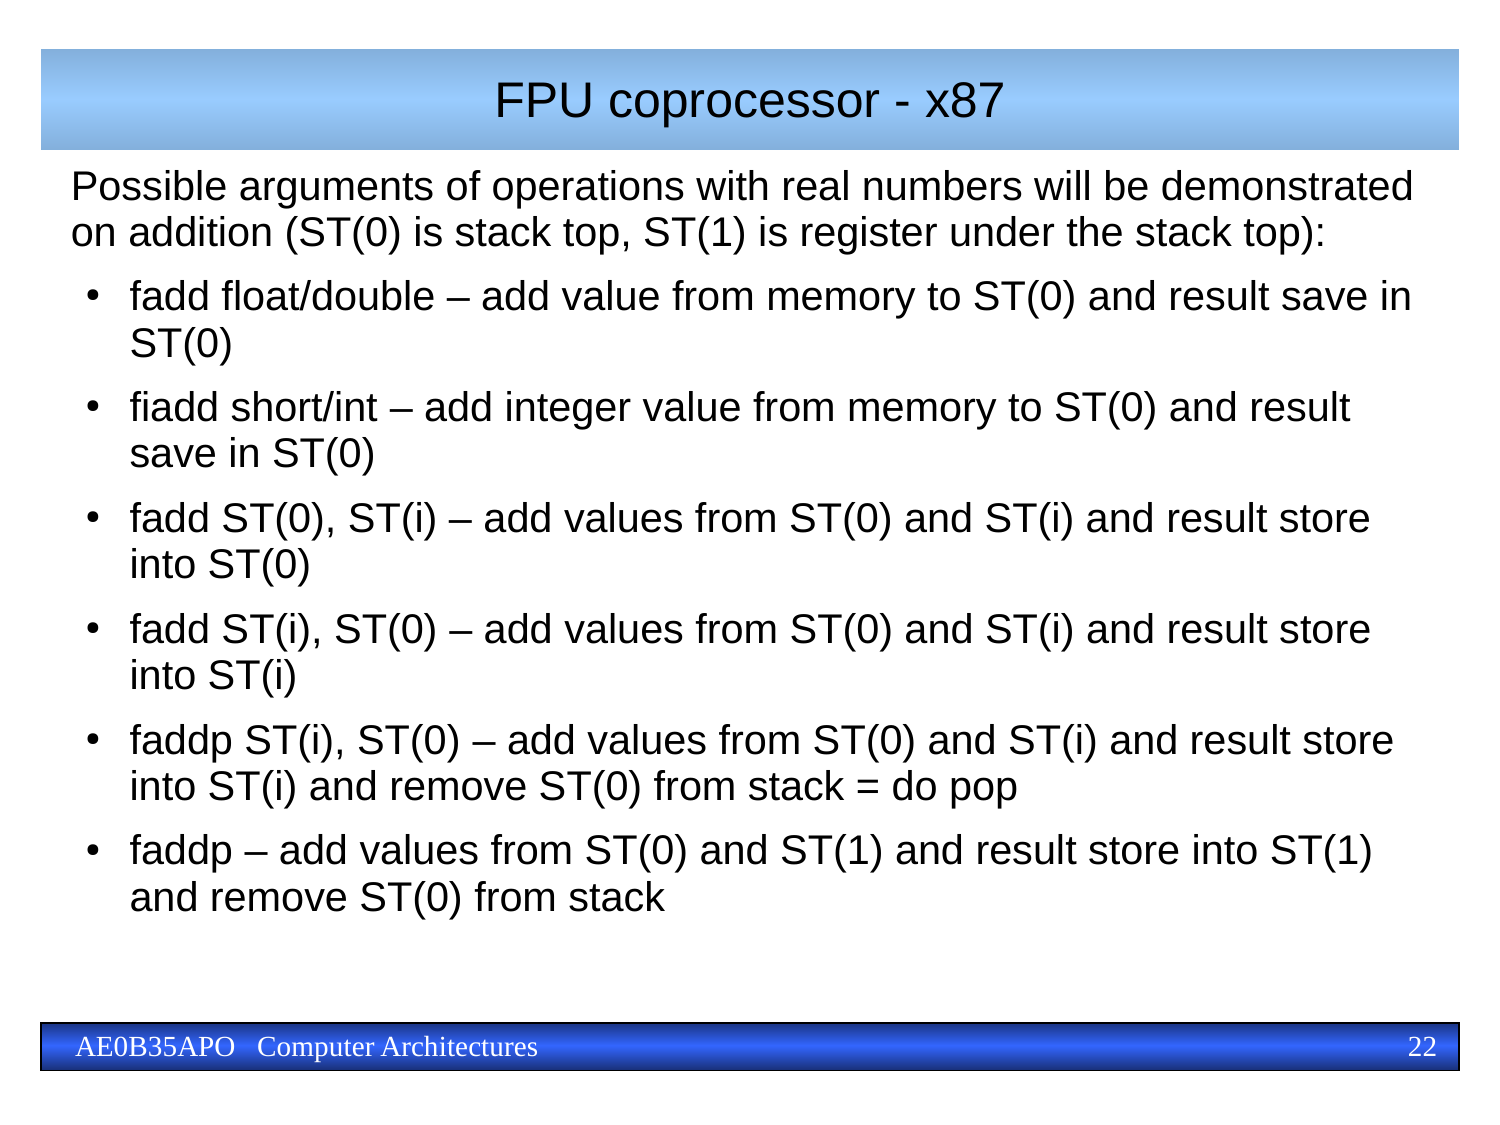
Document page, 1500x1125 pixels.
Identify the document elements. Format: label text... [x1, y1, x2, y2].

title FPU coprocessor - x87 [41, 49, 1459, 150]
list Possible arguments of operations with real numbers will be demonstrated on addition (ST(0) is stack top, ST(1) is register under the stack top): fadd float/double – add value from memory to ST(0) and result save in ST(0) fiadd short/int – add integer value from memory to ST(0) and result save in ST(0) fadd ST(0), ST(i) – add values from ST(0) and ST(i) and result store into ST(0) fadd ST(i), ST(0) – add values from ST(0) and ST(i) and result store into ST(i) faddp ST(i), ST(0) – add values from ST(0) and ST(i) and result store into ST(i) and remove ST(0) from stack = do pop faddp – add values from ST(0) and ST(1) and result store into ST(1) and remove ST(0) from stack [70, 162, 1421, 961]
